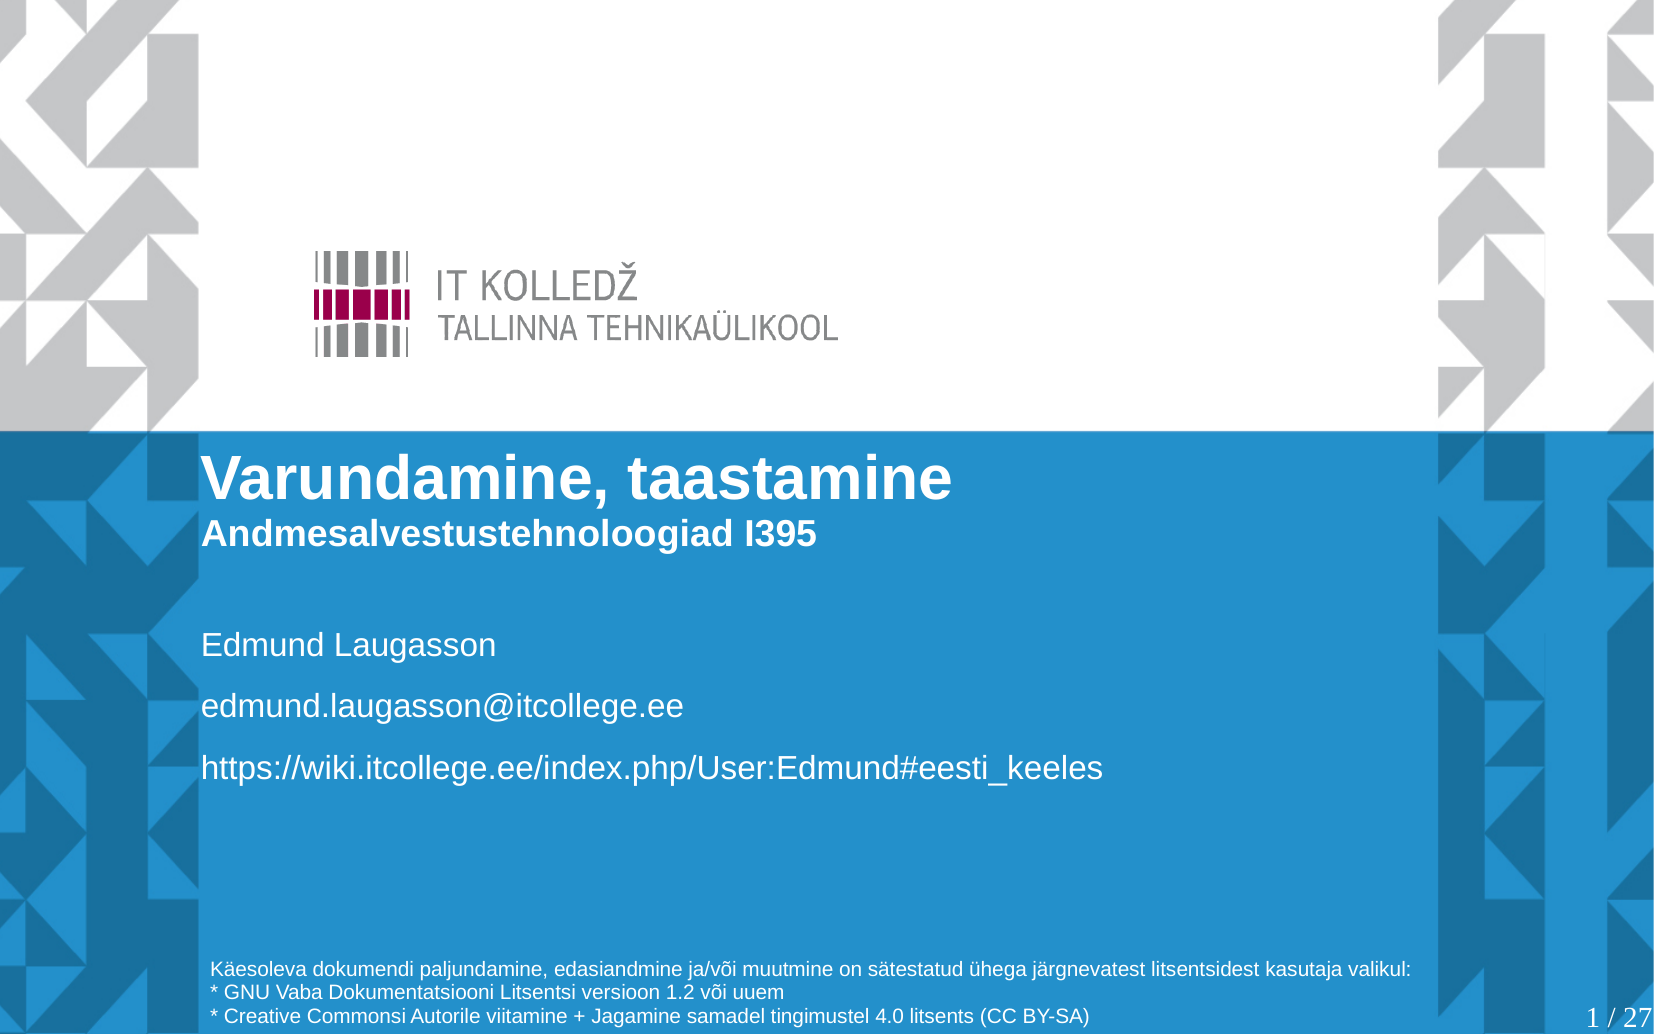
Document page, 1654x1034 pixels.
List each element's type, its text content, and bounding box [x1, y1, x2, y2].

title Varundamine, taastamine Andmesalvestustehnoloogiad I395 [200, 442, 1430, 603]
list Edmund Laugasson edmund.laugasson@itcollege.ee https://wiki.itcollege.ee/index.php/User:Edmund#eesti_keeles [200, 625, 1441, 934]
picture [0, 0, 1654, 1034]
